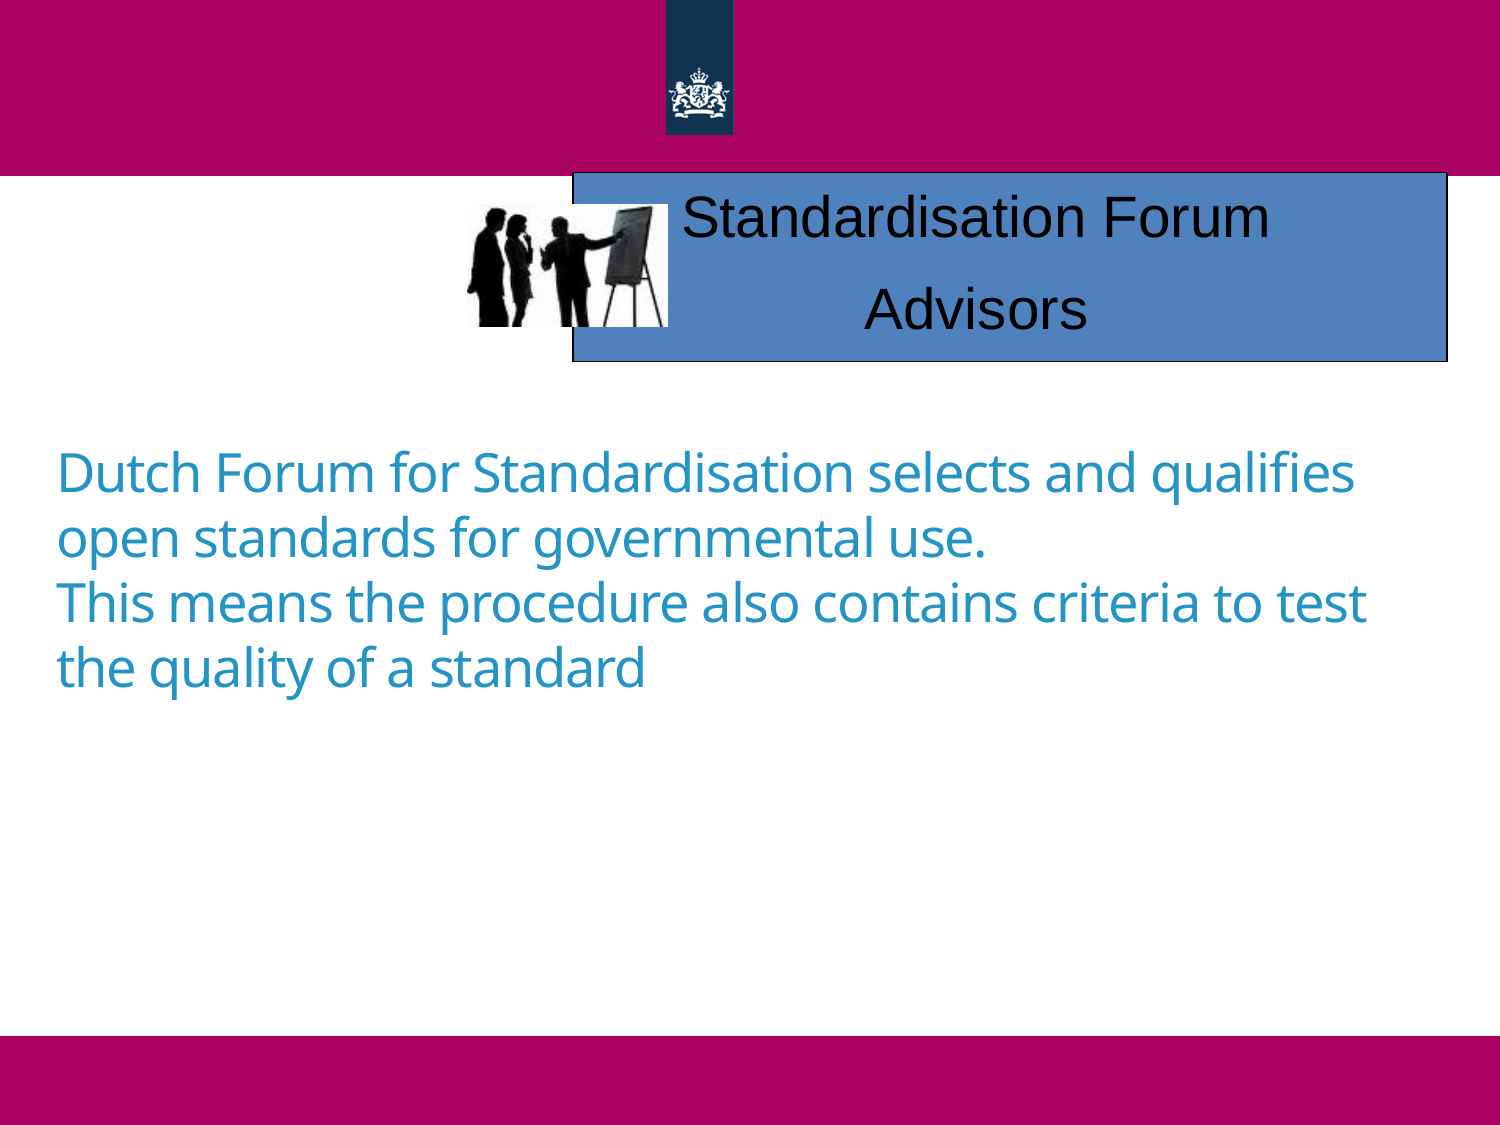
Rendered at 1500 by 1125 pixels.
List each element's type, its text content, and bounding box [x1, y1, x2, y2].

picture [666, 0, 734, 135]
text_box [573, 173, 1447, 362]
picture [467, 204, 668, 327]
title Dutch Forum for Standardisation selects and qualifies open standards for governmental use. This means the procedure also contains criteria to test the quality of a standard [41, 420, 1412, 717]
text_box Standardisation Forum Advisors [551, 184, 1402, 362]
